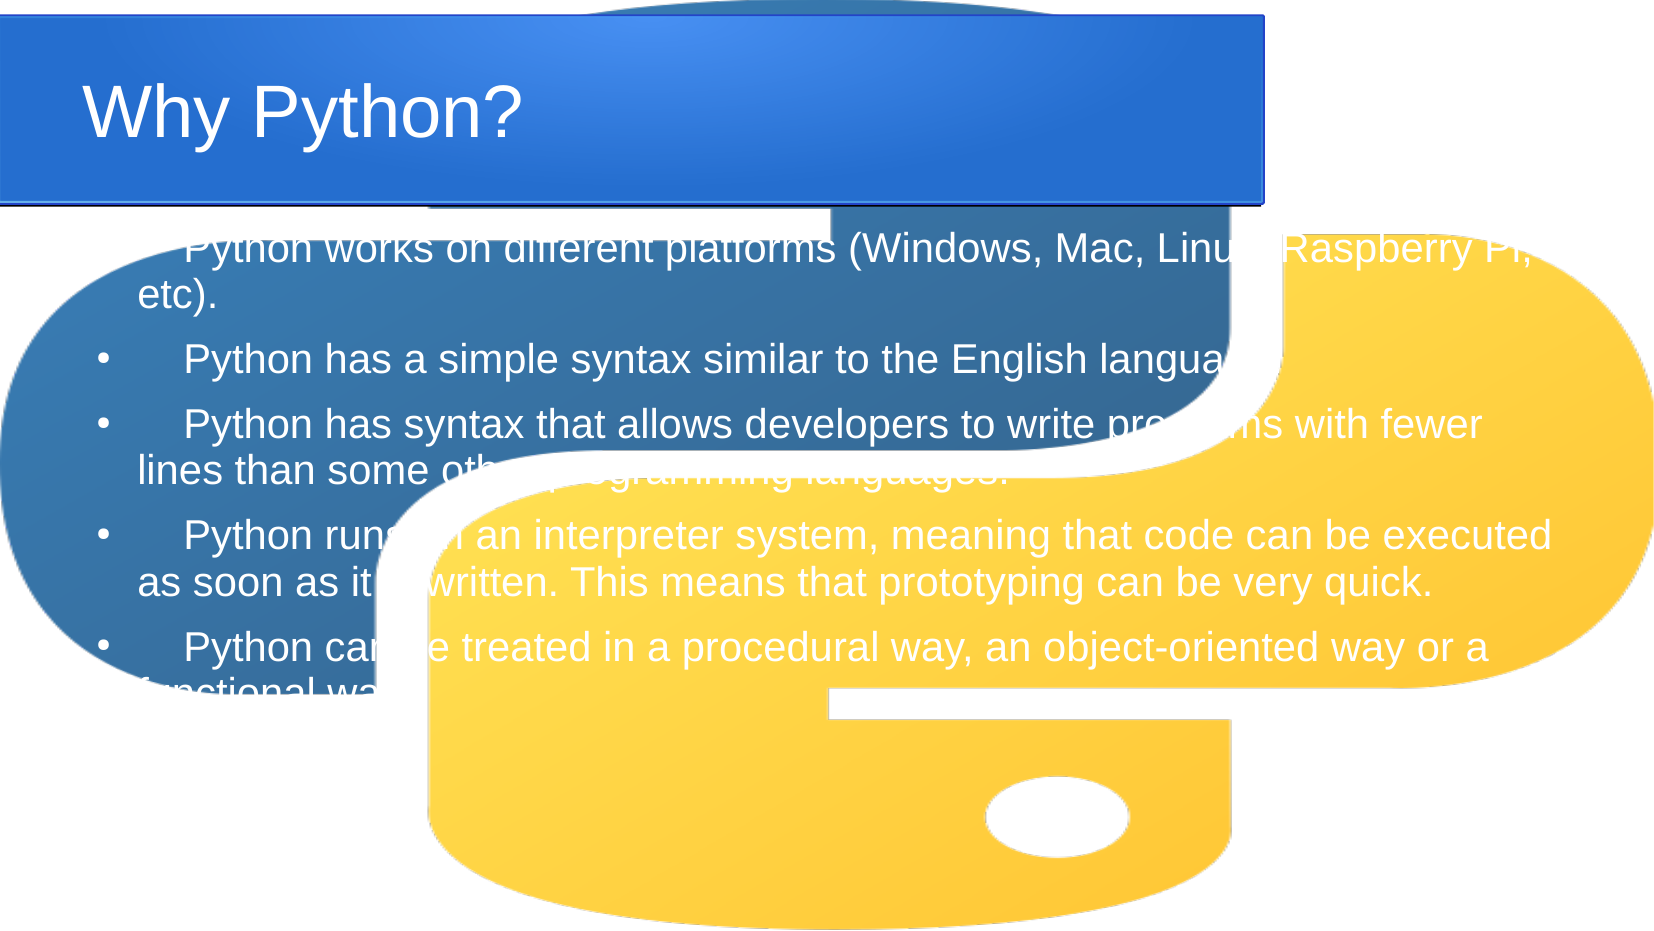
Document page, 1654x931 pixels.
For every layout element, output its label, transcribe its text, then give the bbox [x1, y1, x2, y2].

picture [0, 0, 1654, 931]
title Why Python? [82, 35, 1235, 189]
list Python works on different platforms (Windows, Mac, Linux, Raspberry Pi, etc). Python has a simple syntax similar to the English language. Python has syntax that allows developers to write programs with fewer lines than some other programming languages. Python runs on an interpreter system, meaning that code can be executed as soon as it is written. This means that prototyping can be very quick. Python can be treated in a procedural way, an object-oriented way or a functional way. [82, 224, 1571, 764]
